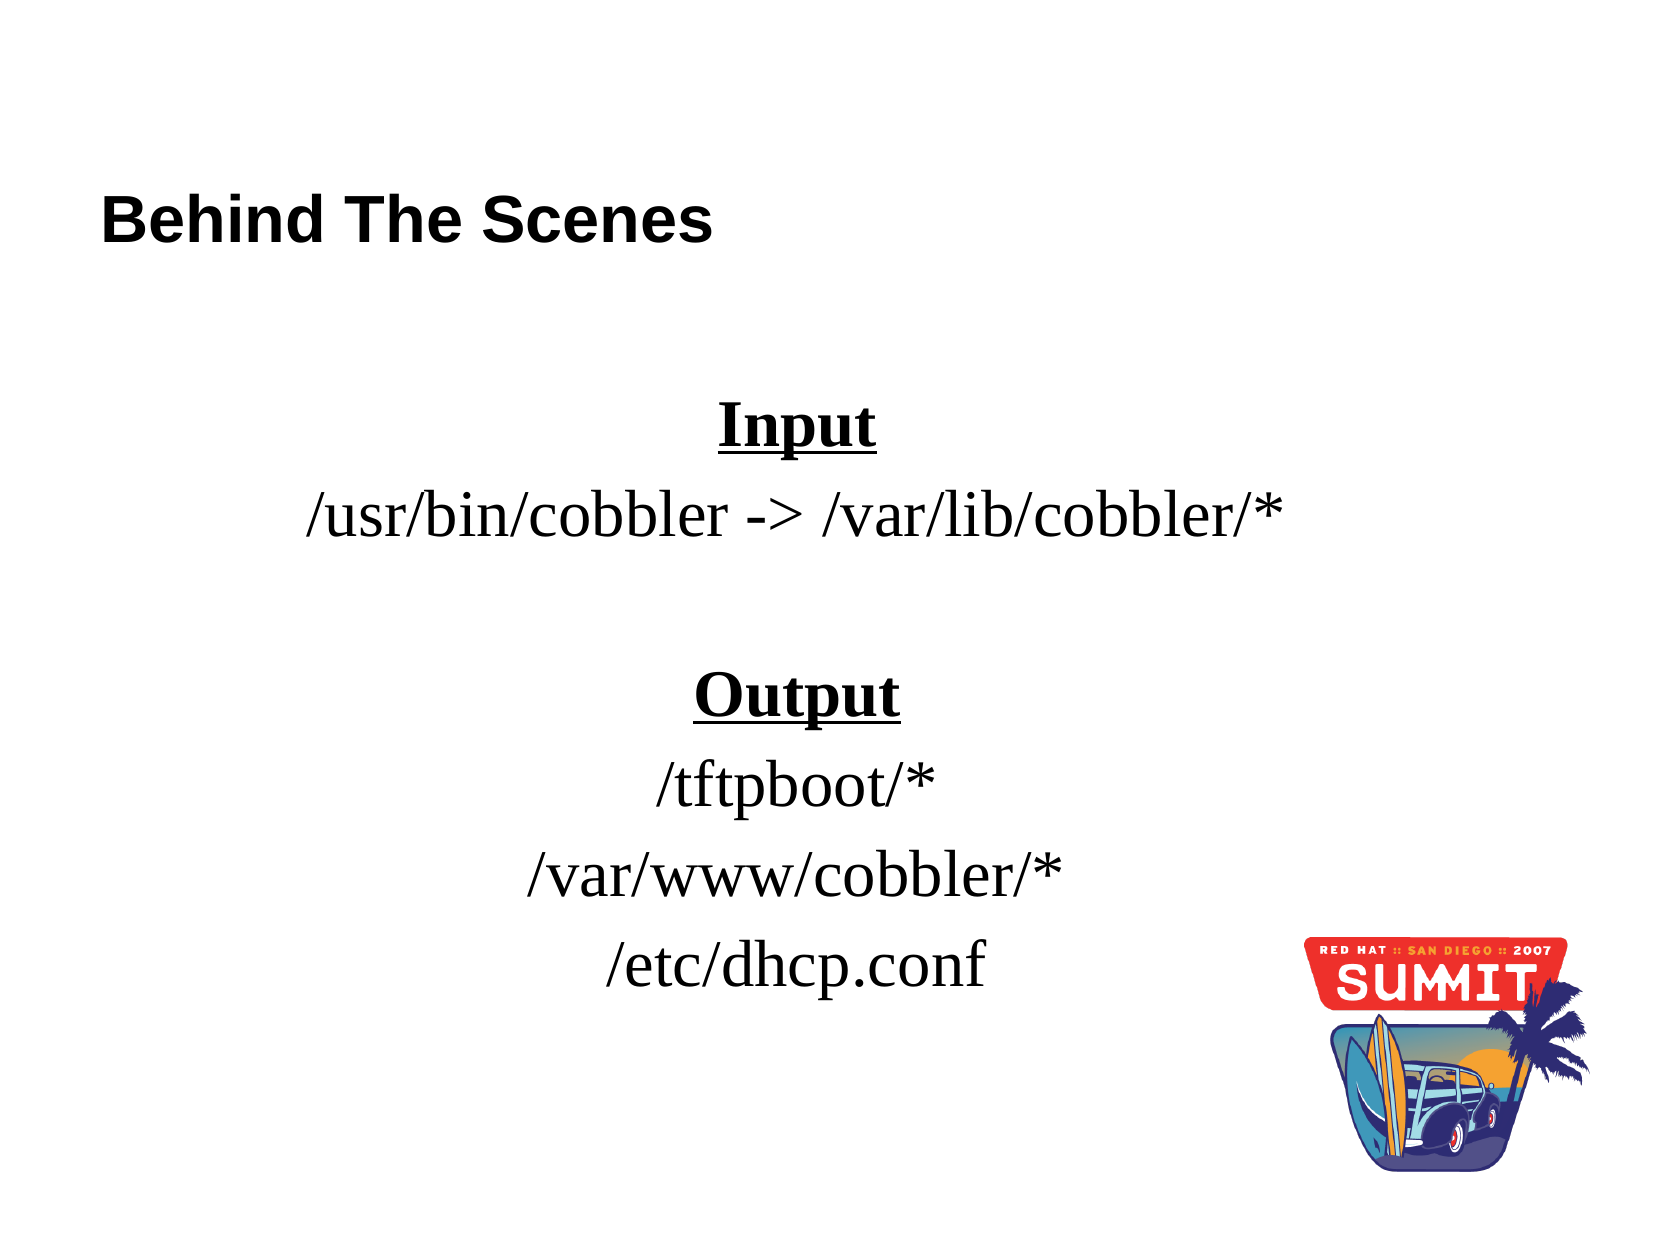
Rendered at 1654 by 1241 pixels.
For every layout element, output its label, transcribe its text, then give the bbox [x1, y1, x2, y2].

subtitle Input /usr/bin/cobbler -> /var/lib/cobbler/* Output /tftpboot/* /var/www/cobbler/* /etc/dhcp.conf [94, 304, 1500, 1174]
title Behind The Scenes [100, 164, 1506, 275]
picture [1500, 937, 1590, 1172]
